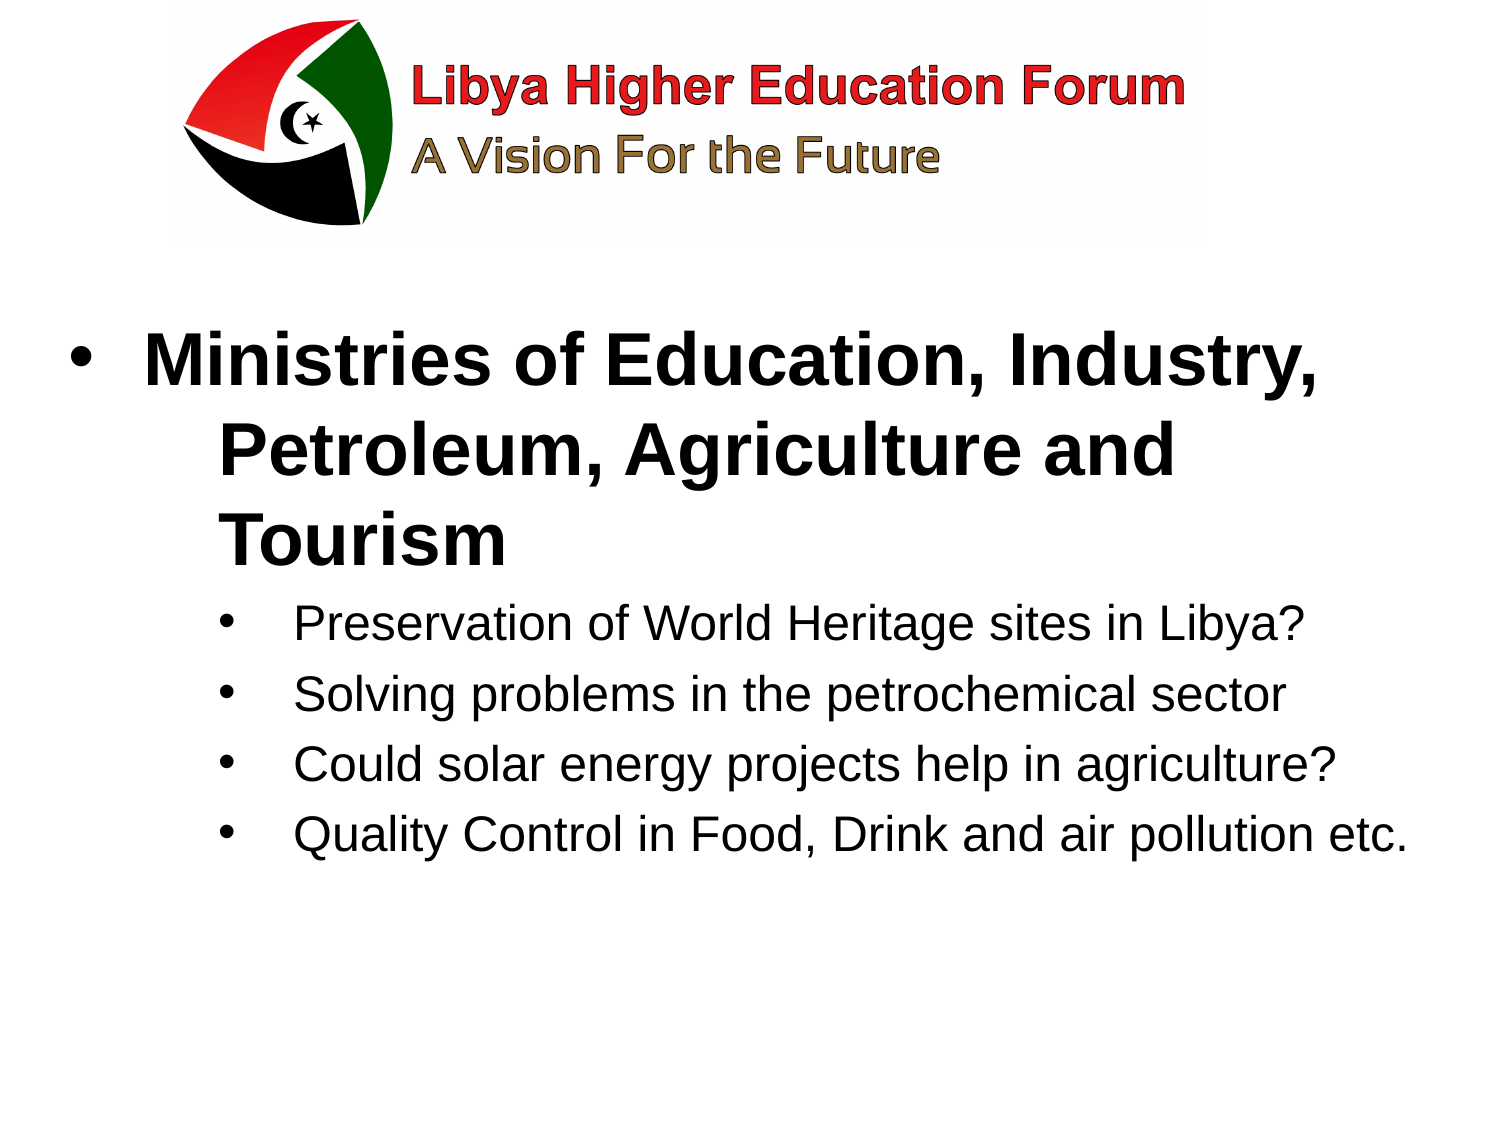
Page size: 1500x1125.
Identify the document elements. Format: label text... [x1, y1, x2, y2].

subtitle Ministries of Education, Industry, Petroleum, Agriculture and Tourism Preservation of World Heritage sites in Libya? Solving problems in the petrochemical sector Could solar energy projects help in agriculture? Quality Control in Food, Drink and air pollution etc. [53, 302, 1471, 847]
picture [171, 0, 1205, 247]
